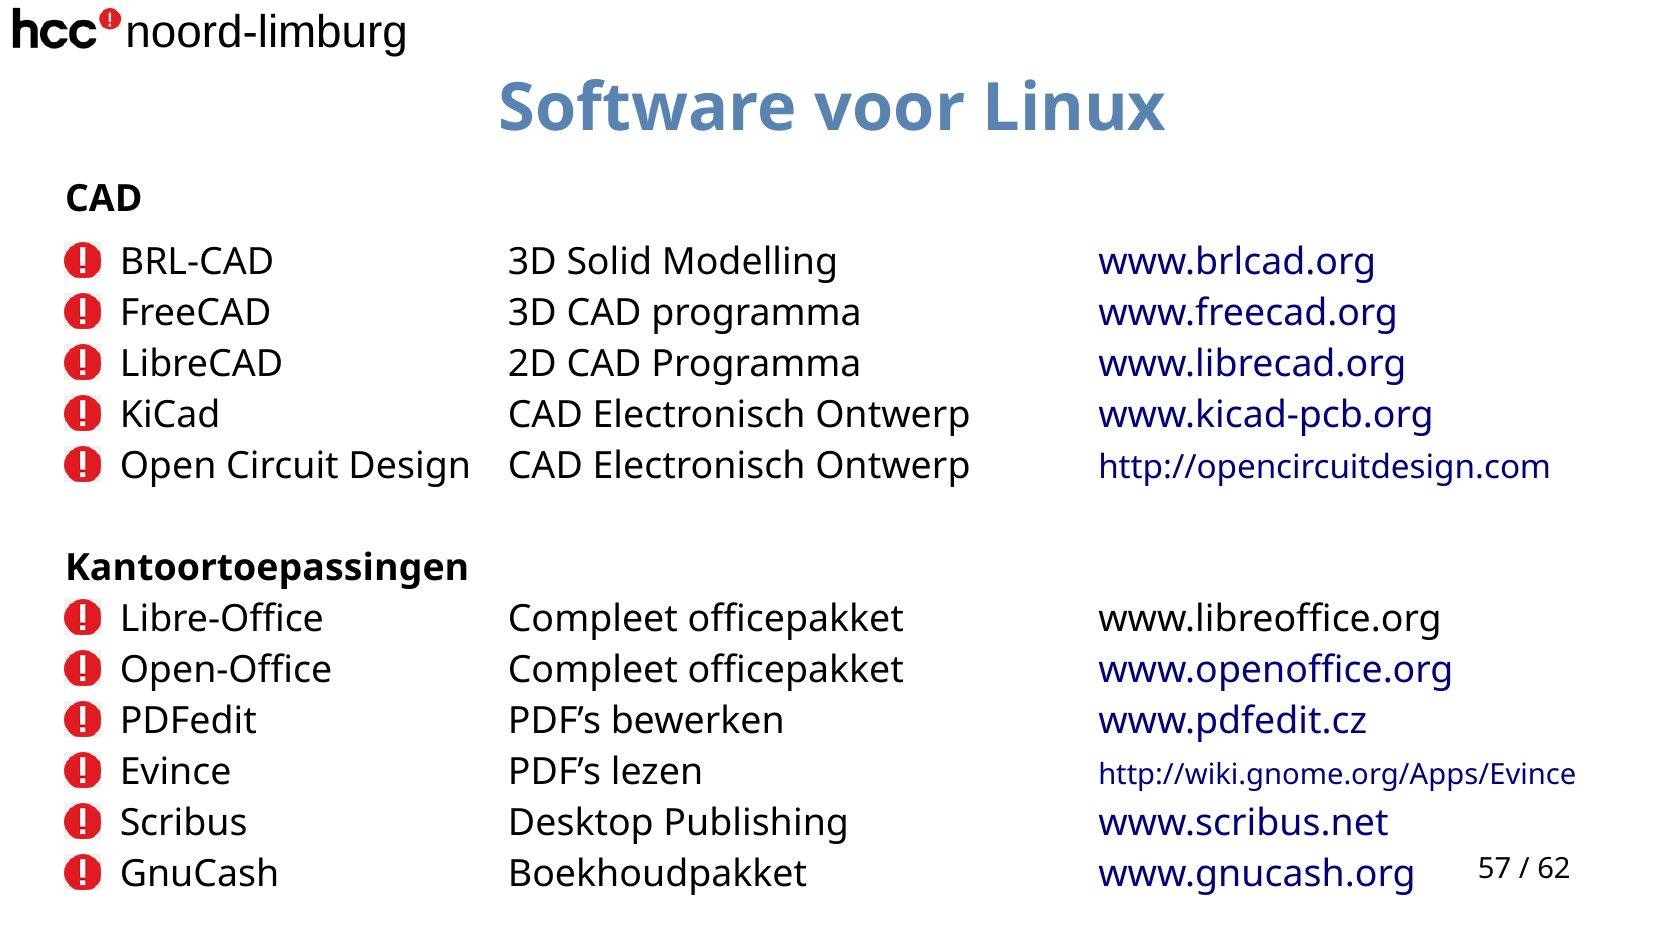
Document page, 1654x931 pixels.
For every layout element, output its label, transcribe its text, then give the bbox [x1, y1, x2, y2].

picture [11, 6, 122, 50]
subtitle CAD BRL-CAD 3D Solid Modelling www.brlcad.org FreeCAD 3D CAD programma www.freecad.org LibreCAD 2D CAD Programma www.librecad.org KiCad CAD Electronisch Ontwerp www.kicad-pcb.org Open Circuit Design CAD Electronisch Ontwerp http://opencircuitdesign.com Kantoortoepassingen Libre-Office Compleet officepakket www.libreoffice.org Open-Office Compleet officepakket www.openoffice.org PDFedit PDF’s bewerken www.pdfedit.cz Evince PDF’s lezen http://wiki.gnome.org/Apps/Evince Scribus Desktop Publishing www.scribus.net GnuCash Boekhoudpakket www.gnucash.org [64, 171, 1636, 898]
title Software voor Linux [129, 59, 1536, 150]
